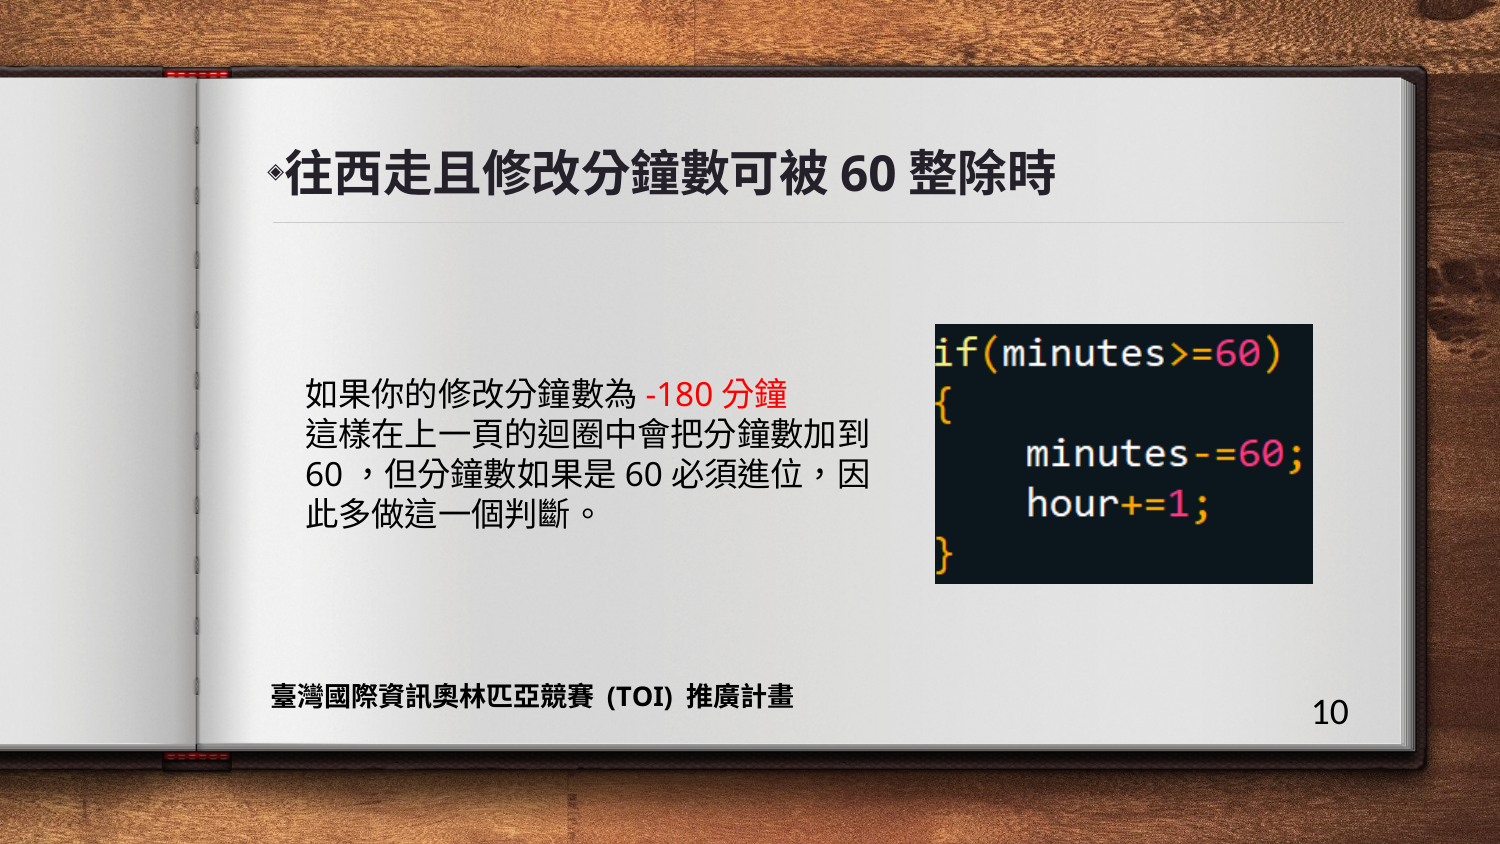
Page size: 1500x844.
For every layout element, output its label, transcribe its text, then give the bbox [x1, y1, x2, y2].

list 往西走且修改分鐘數可被60整除時 [252, 126, 1183, 216]
text_box [1295, 672, 1386, 737]
picture [935, 324, 1313, 584]
text_box 如果你的修改分鐘數為-180分鐘 這樣在上一頁的迴圈中會把分鐘數加到60，但分鐘數如果是60必須進位，因此多做這一個判斷。 [290, 365, 910, 543]
